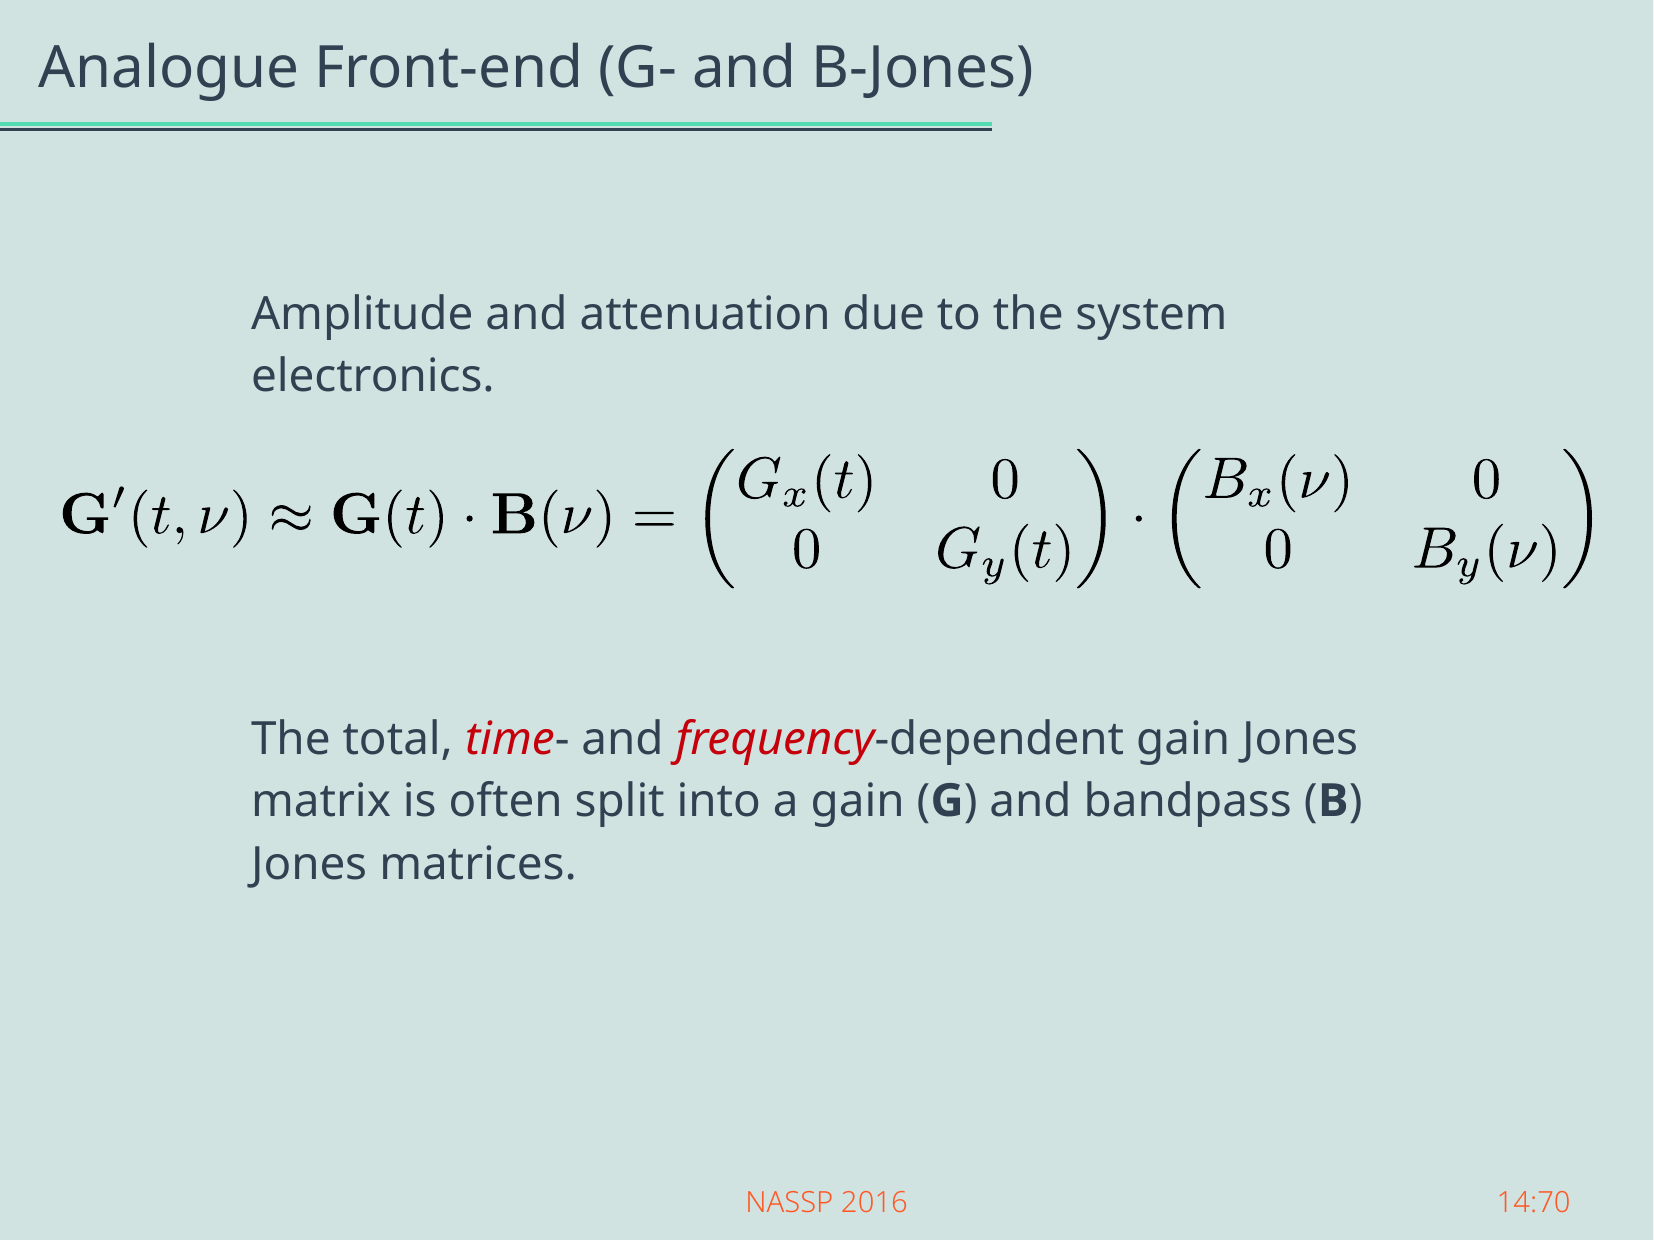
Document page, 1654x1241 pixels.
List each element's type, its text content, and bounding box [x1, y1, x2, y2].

text_box Amplitude and attenuation due to the system electronics. [236, 272, 1465, 343]
text_box The total, time- and frequency-dependent gain Jones matrix is often split into a gain (G) and bandpass (B) Jones matrices. [236, 697, 1465, 823]
text_box Analogue Front-end (G- and B-Jones) [23, 17, 1063, 103]
text_box [59, 448, 1605, 589]
